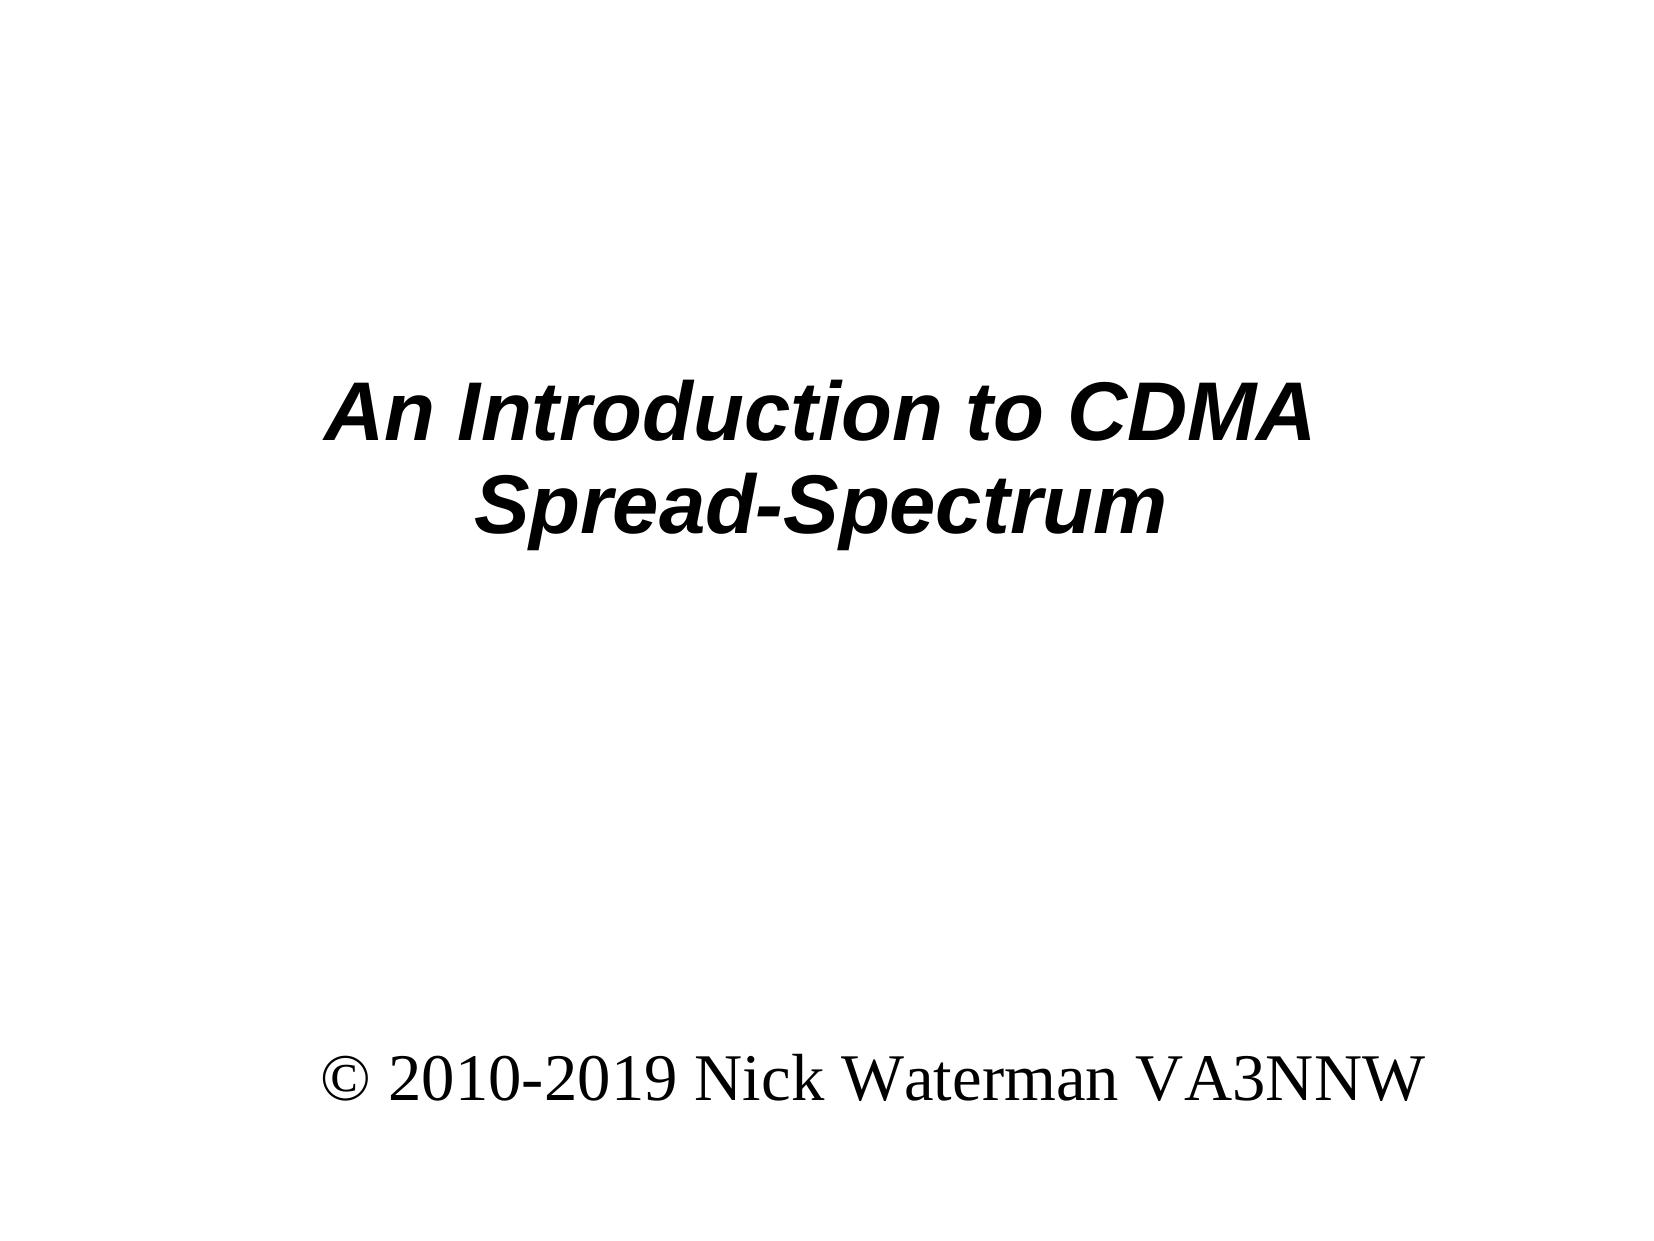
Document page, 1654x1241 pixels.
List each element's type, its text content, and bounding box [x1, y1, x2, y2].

subtitle © 2010-2019 Nick Waterman VA3NNW [178, 1003, 1570, 1152]
title An Introduction to CDMA Spread-Spectrum [76, 354, 1565, 562]
